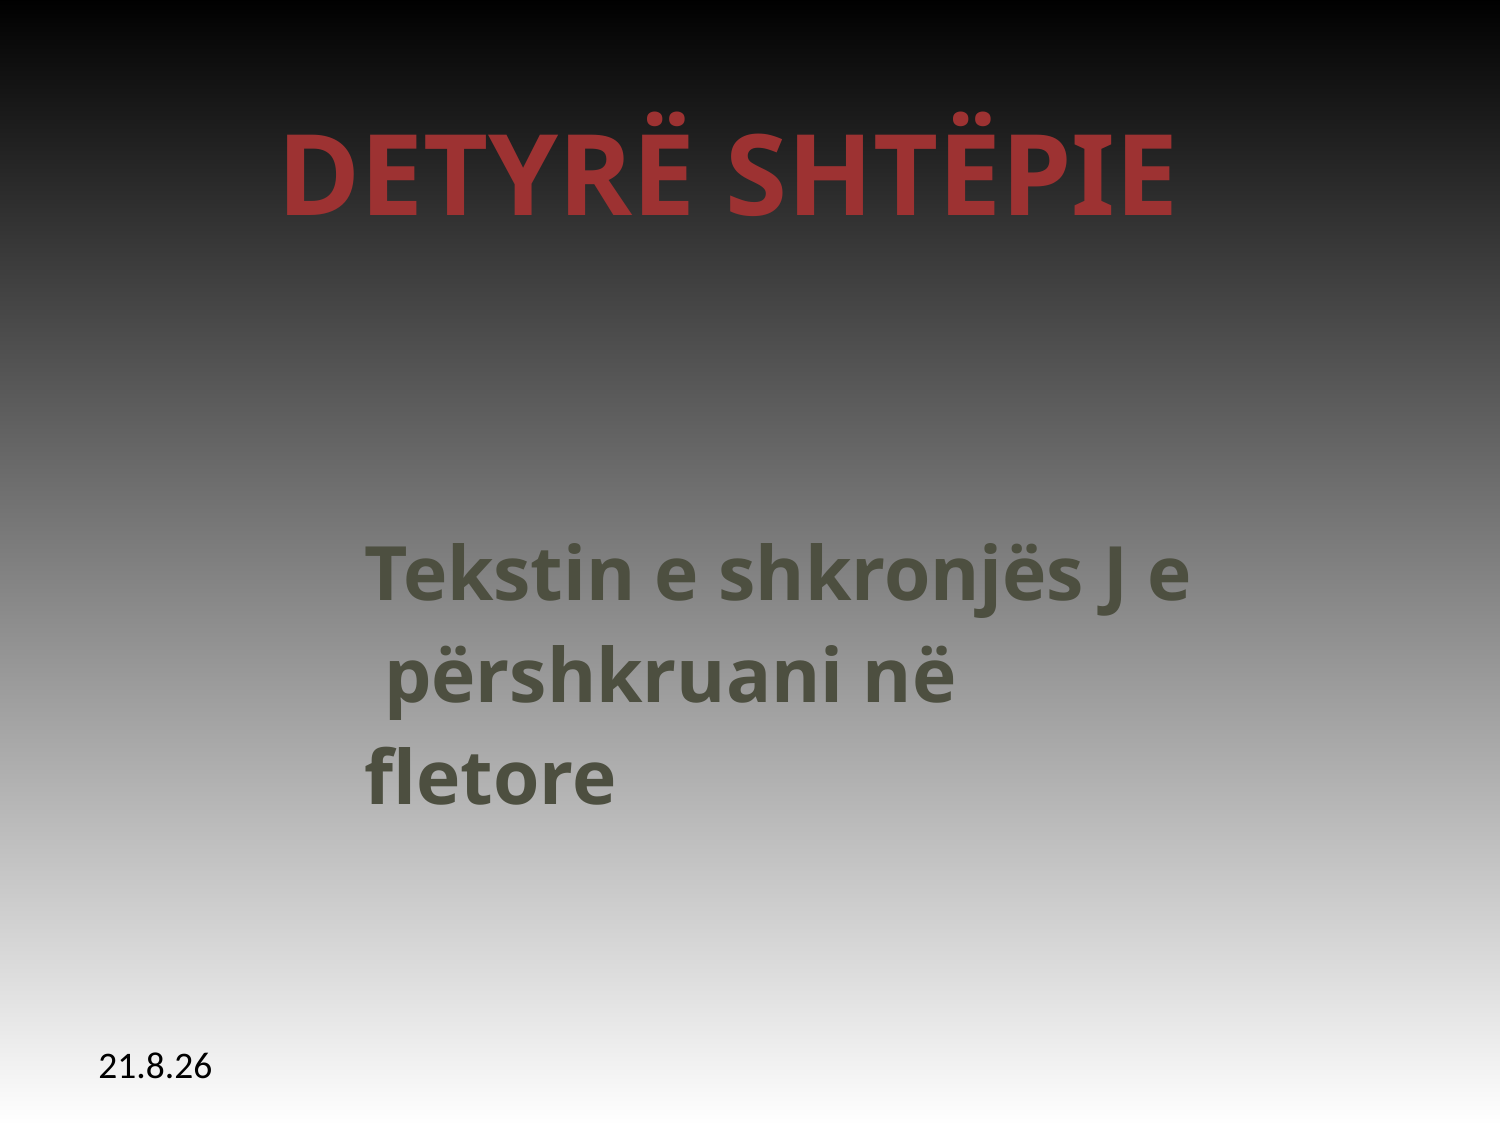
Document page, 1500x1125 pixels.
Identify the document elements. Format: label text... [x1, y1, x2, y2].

text_box DETYRË SHTËPIE [262, 87, 1277, 239]
text_box Tekstin e shkronjës J e përshkruani në fletore [349, 512, 1211, 710]
